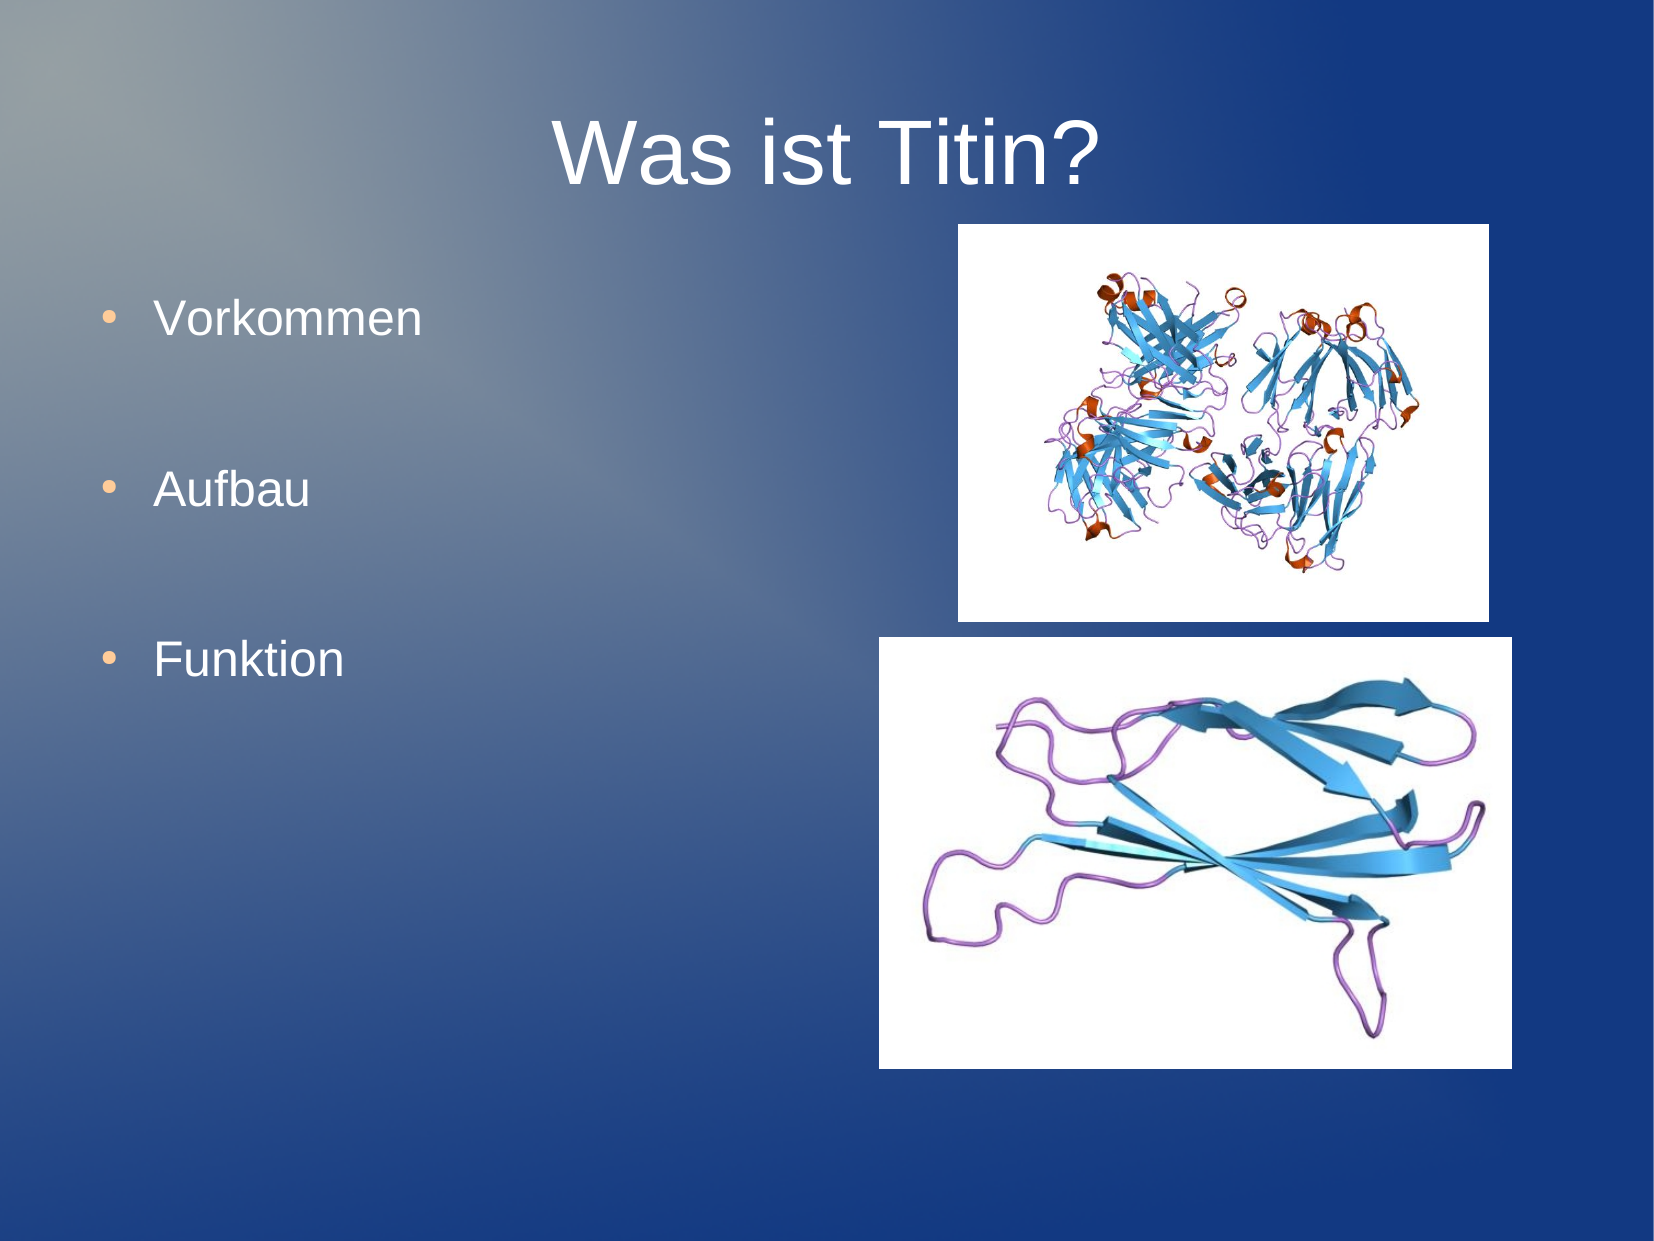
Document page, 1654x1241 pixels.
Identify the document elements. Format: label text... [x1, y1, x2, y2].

title Was ist Titin? [82, 49, 1571, 257]
list Vorkommen Aufbau Funktion [82, 290, 1571, 1109]
picture [0, 0, 1654, 1241]
